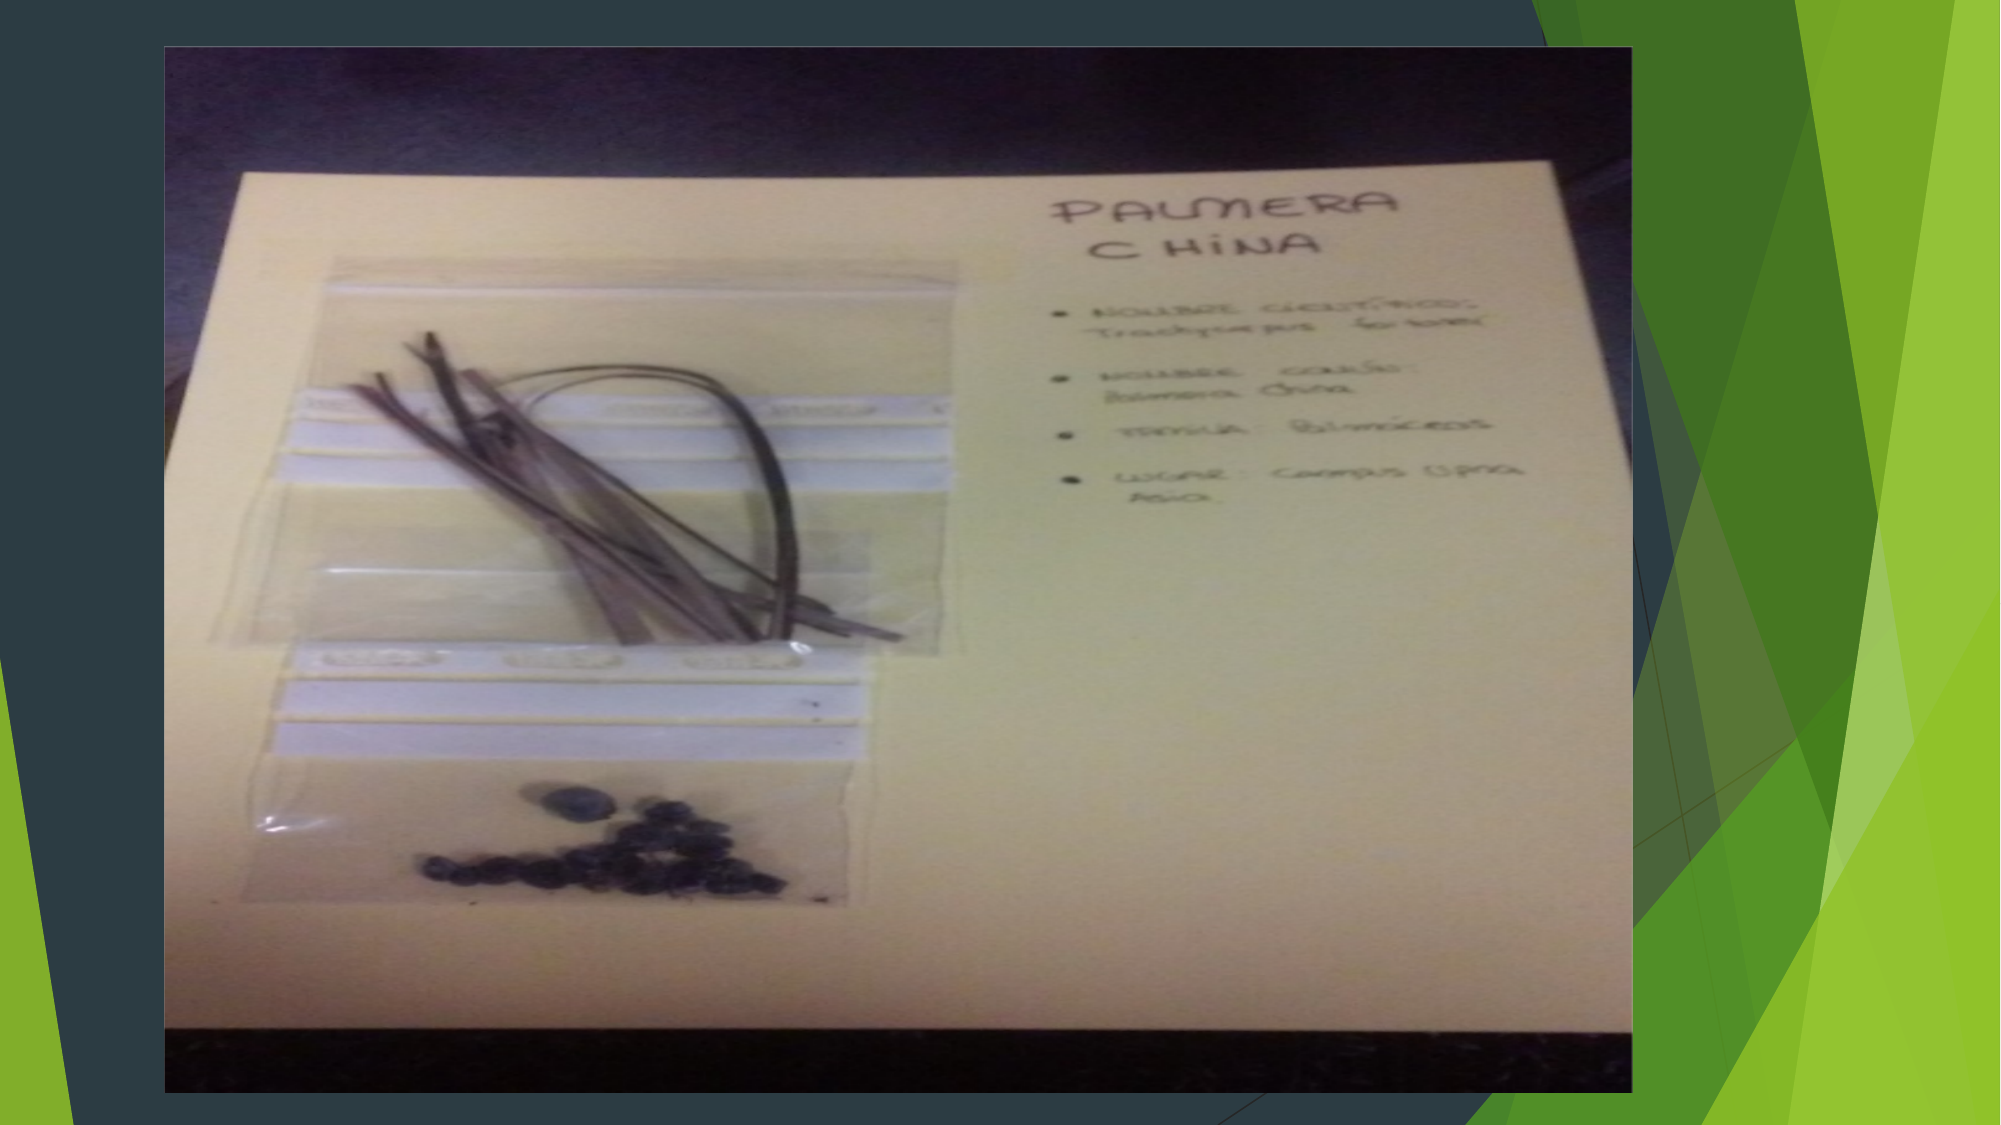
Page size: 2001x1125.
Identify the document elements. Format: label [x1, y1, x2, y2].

picture [163, 46, 1633, 1093]
